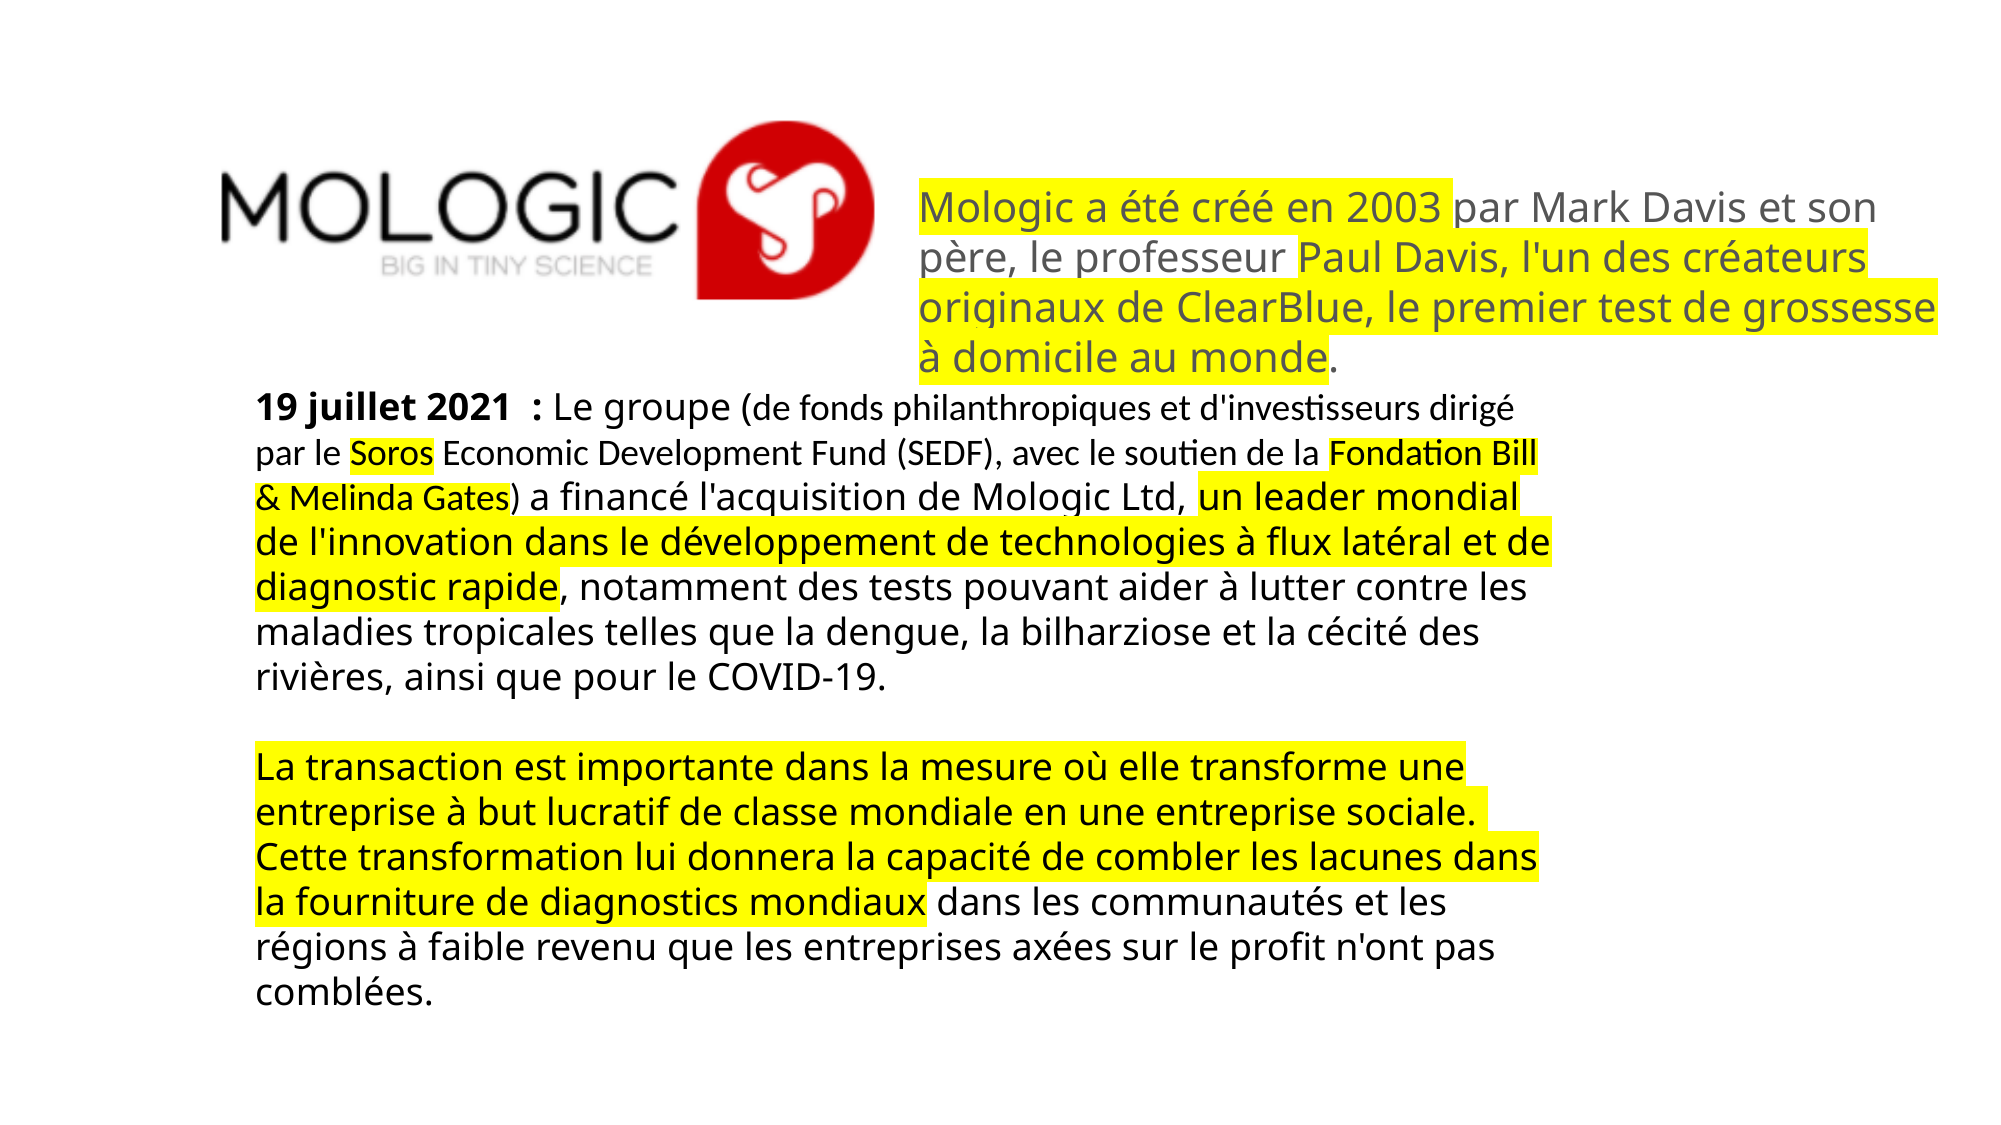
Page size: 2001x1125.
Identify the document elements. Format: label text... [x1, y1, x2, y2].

picture [189, 111, 904, 319]
text_box 19 juillet 2021 : Le groupe (de fonds philanthropiques et d'investisseurs dirigé par le Soros Economic Development Fund (SEDF), avec le soutien de la Fondation Bill & Melinda Gates) a financé l'acquisition de Mologic Ltd, un leader mondial de l'innovation dans le développement de technologies à flux latéral et de diagnostic rapide, notamment des tests pouvant aider à lutter contre les maladies tropicales telles que la dengue, la bilharziose et la cécité des rivières, ainsi que pour le COVID-19. La transaction est importante dans la mesure où elle transforme une entreprise à but lucratif de classe mondiale en une entreprise sociale. Cette transformation lui donnera la capacité de combler les lacunes dans la fourniture de diagnostics mondiaux dans les communautés et les régions à faible revenu que les entreprises axées sur le profit n'ont pas comblées. [240, 376, 1567, 1021]
text_box Mologic a été créé en 2003 par Mark Davis et son père, le professeur Paul Davis, l'un des créateurs originaux de ClearBlue, le premier test de grossesse à domicile au monde. [904, 173, 1983, 388]
